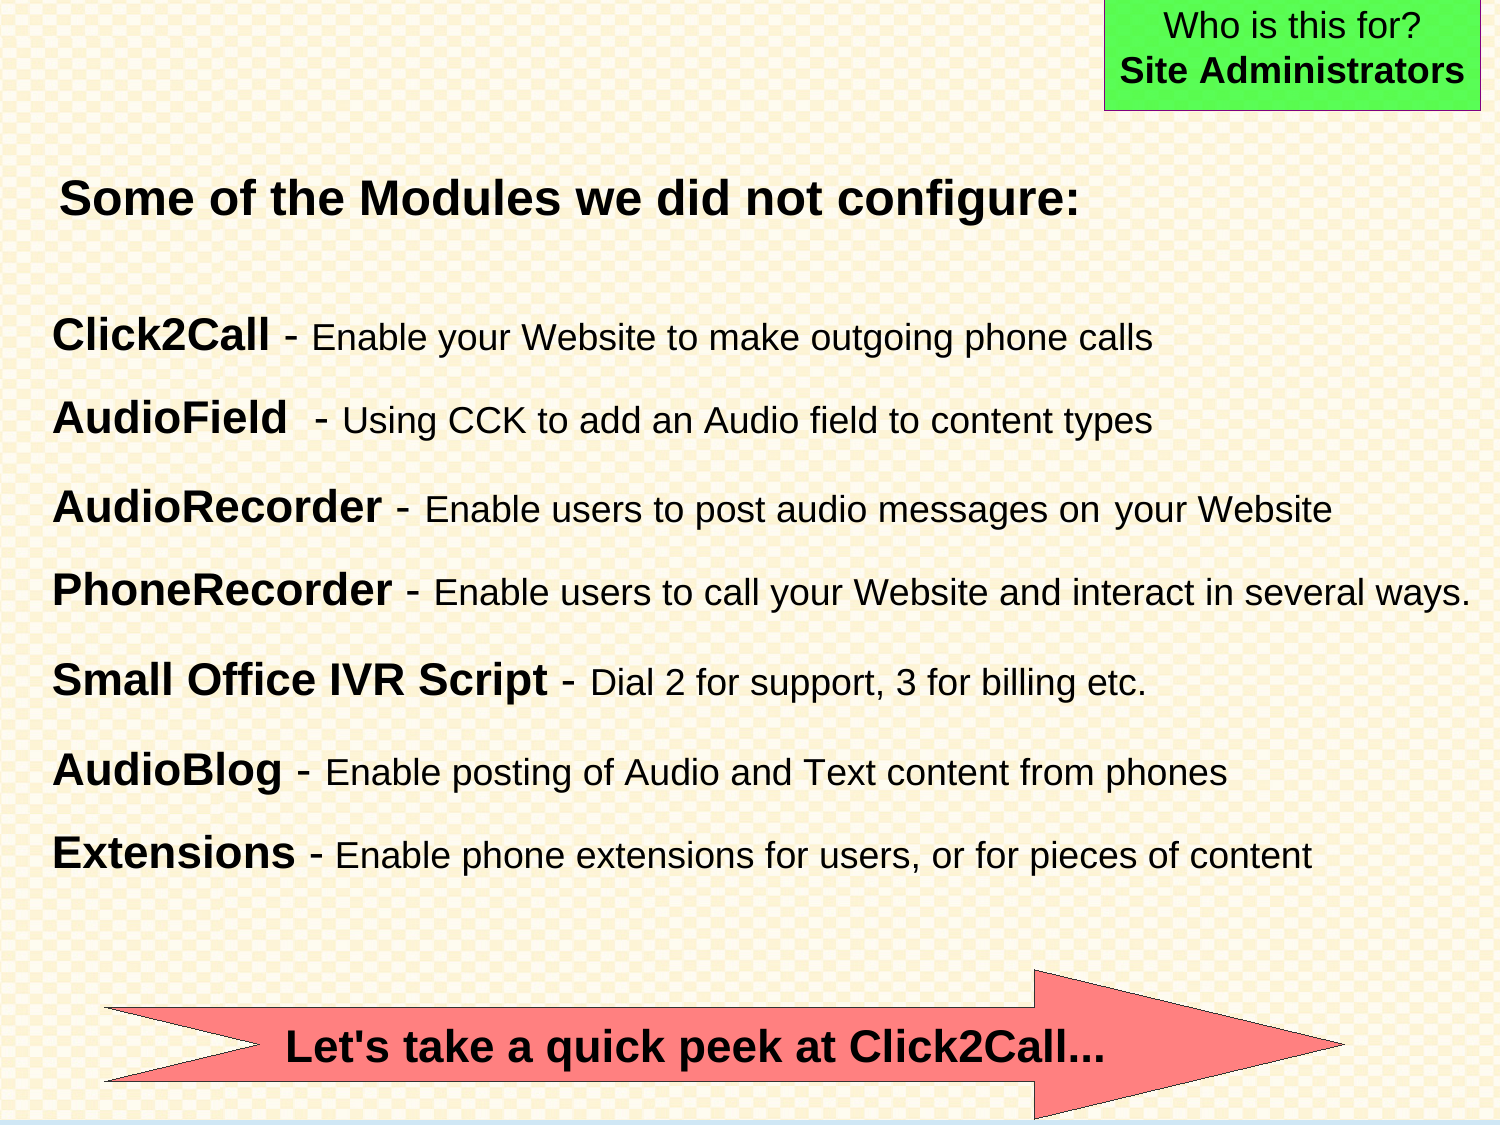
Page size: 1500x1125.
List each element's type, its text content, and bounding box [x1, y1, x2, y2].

text_box [1231, 1017, 1345, 1072]
text_box [104, 969, 1198, 1120]
picture [1035, 1070, 1500, 1120]
text_box Click2Call - Enable your Website to make outgoing phone calls AudioField - Using CCK to add an Audio field to content types AudioRecorder - Enable users to post audio messages on your Website PhoneRecorder - Enable users to call your Website and interact in several ways. Small Office IVR Script - Dial 2 for support, 3 for billing etc. AudioBlog - Enable posting of Audio and Text content from phones Extensions - Enable phone extensions for users, or for pieces of content [37, 270, 1500, 1070]
picture [0, 0, 1500, 1120]
text_box Who is this for? Site Administrators [1104, 0, 1480, 111]
text_box Some of the Modules we did not configure: [44, 158, 1098, 233]
text_box Let's take a quick peek at Click2Call... [270, 1009, 1231, 1080]
